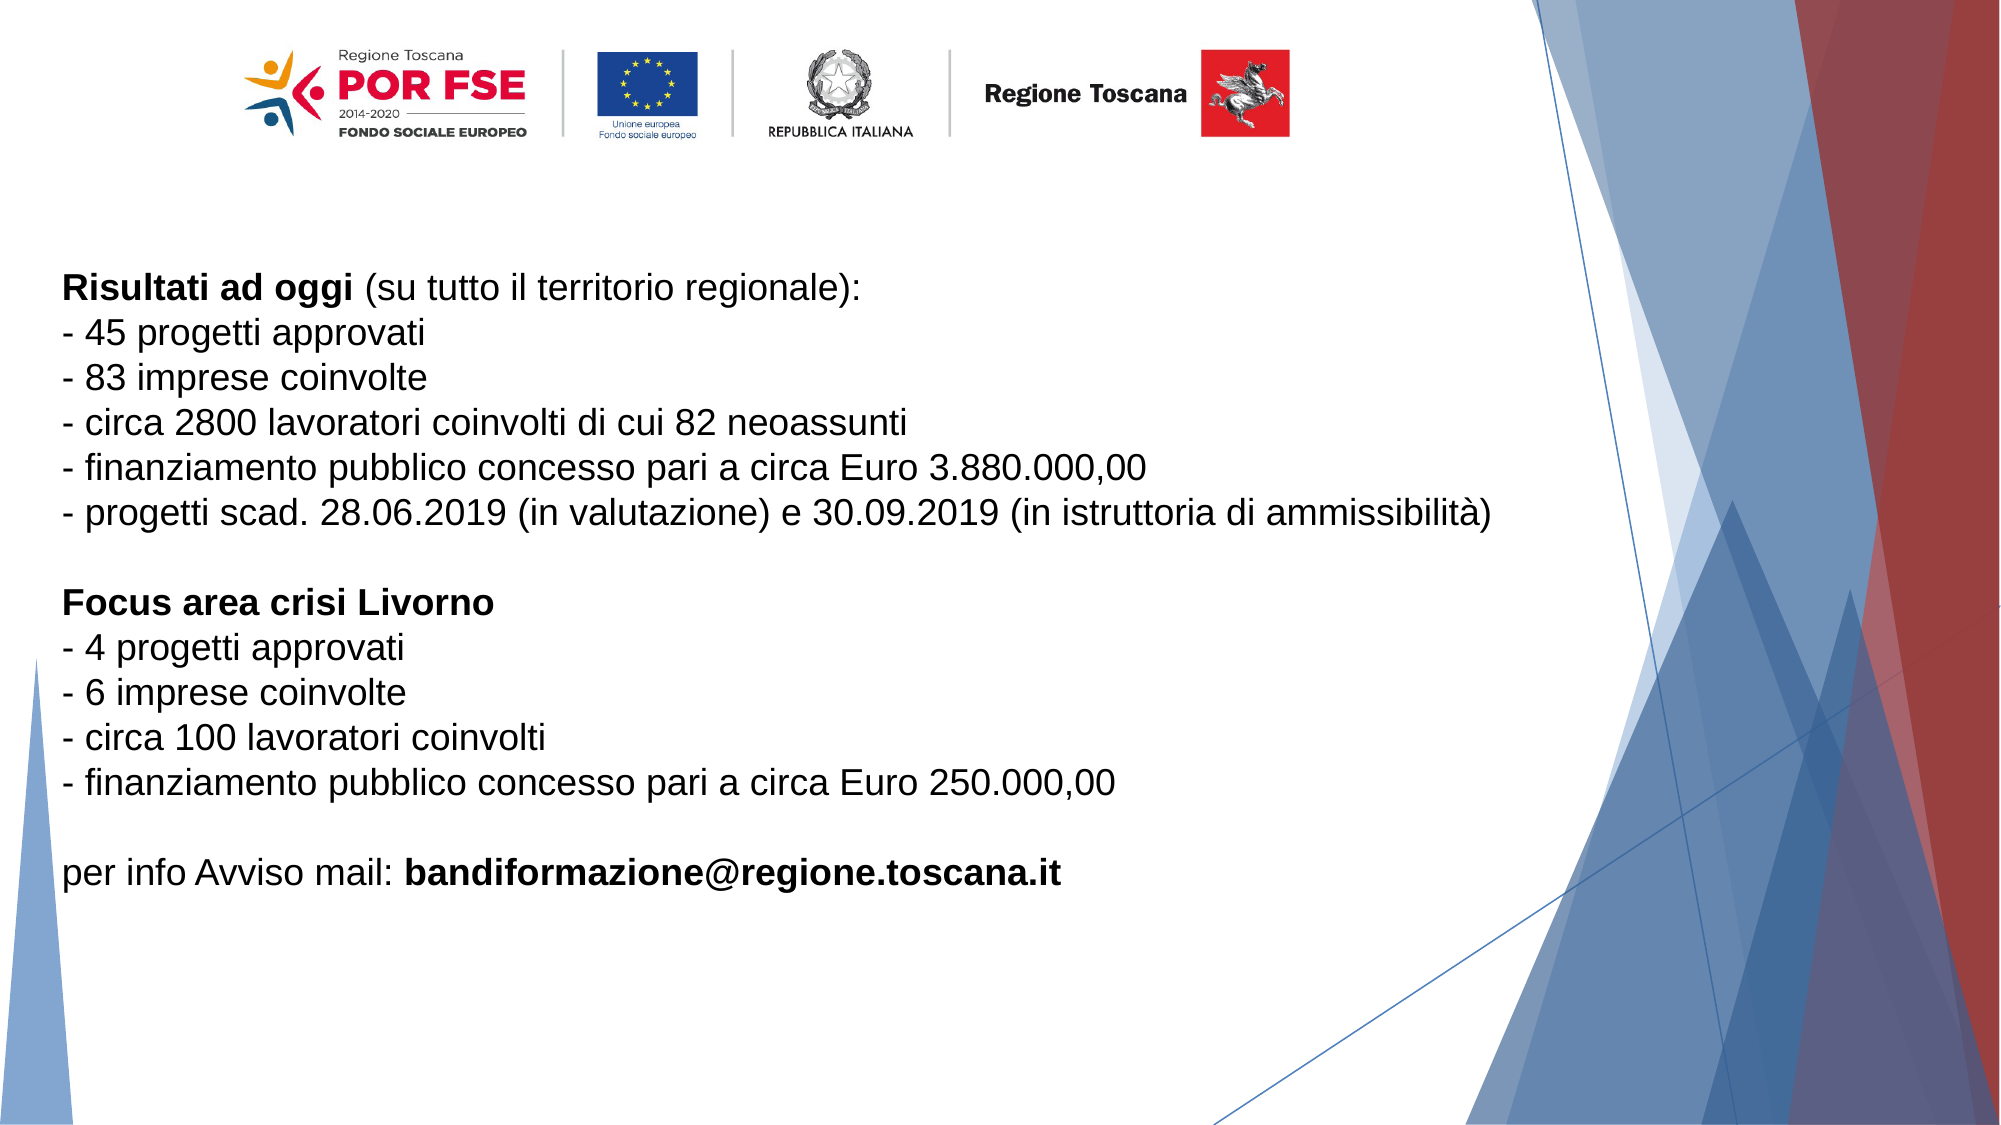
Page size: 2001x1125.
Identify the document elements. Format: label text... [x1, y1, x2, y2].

text_box Risultati ad oggi (su tutto il territorio regionale): - 45 progetti approvati - 83 imprese coinvolte - circa 2800 lavoratori coinvolti di cui 82 neoassunti - finanziamento pubblico concesso pari a circa Euro 3.880.000,00 - progetti scad. 28.06.2019 (in valutazione) e 30.09.2019 (in istruttoria di ammissibilità) Focus area crisi Livorno - 4 progetti approvati - 6 imprese coinvolte - circa 100 lavoratori coinvolti - finanziamento pubblico concesso pari a circa Euro 250.000,00 per info Avviso mail: bandiformazione@regione.toscana.it [47, 165, 1595, 937]
picture [244, 42, 1290, 143]
